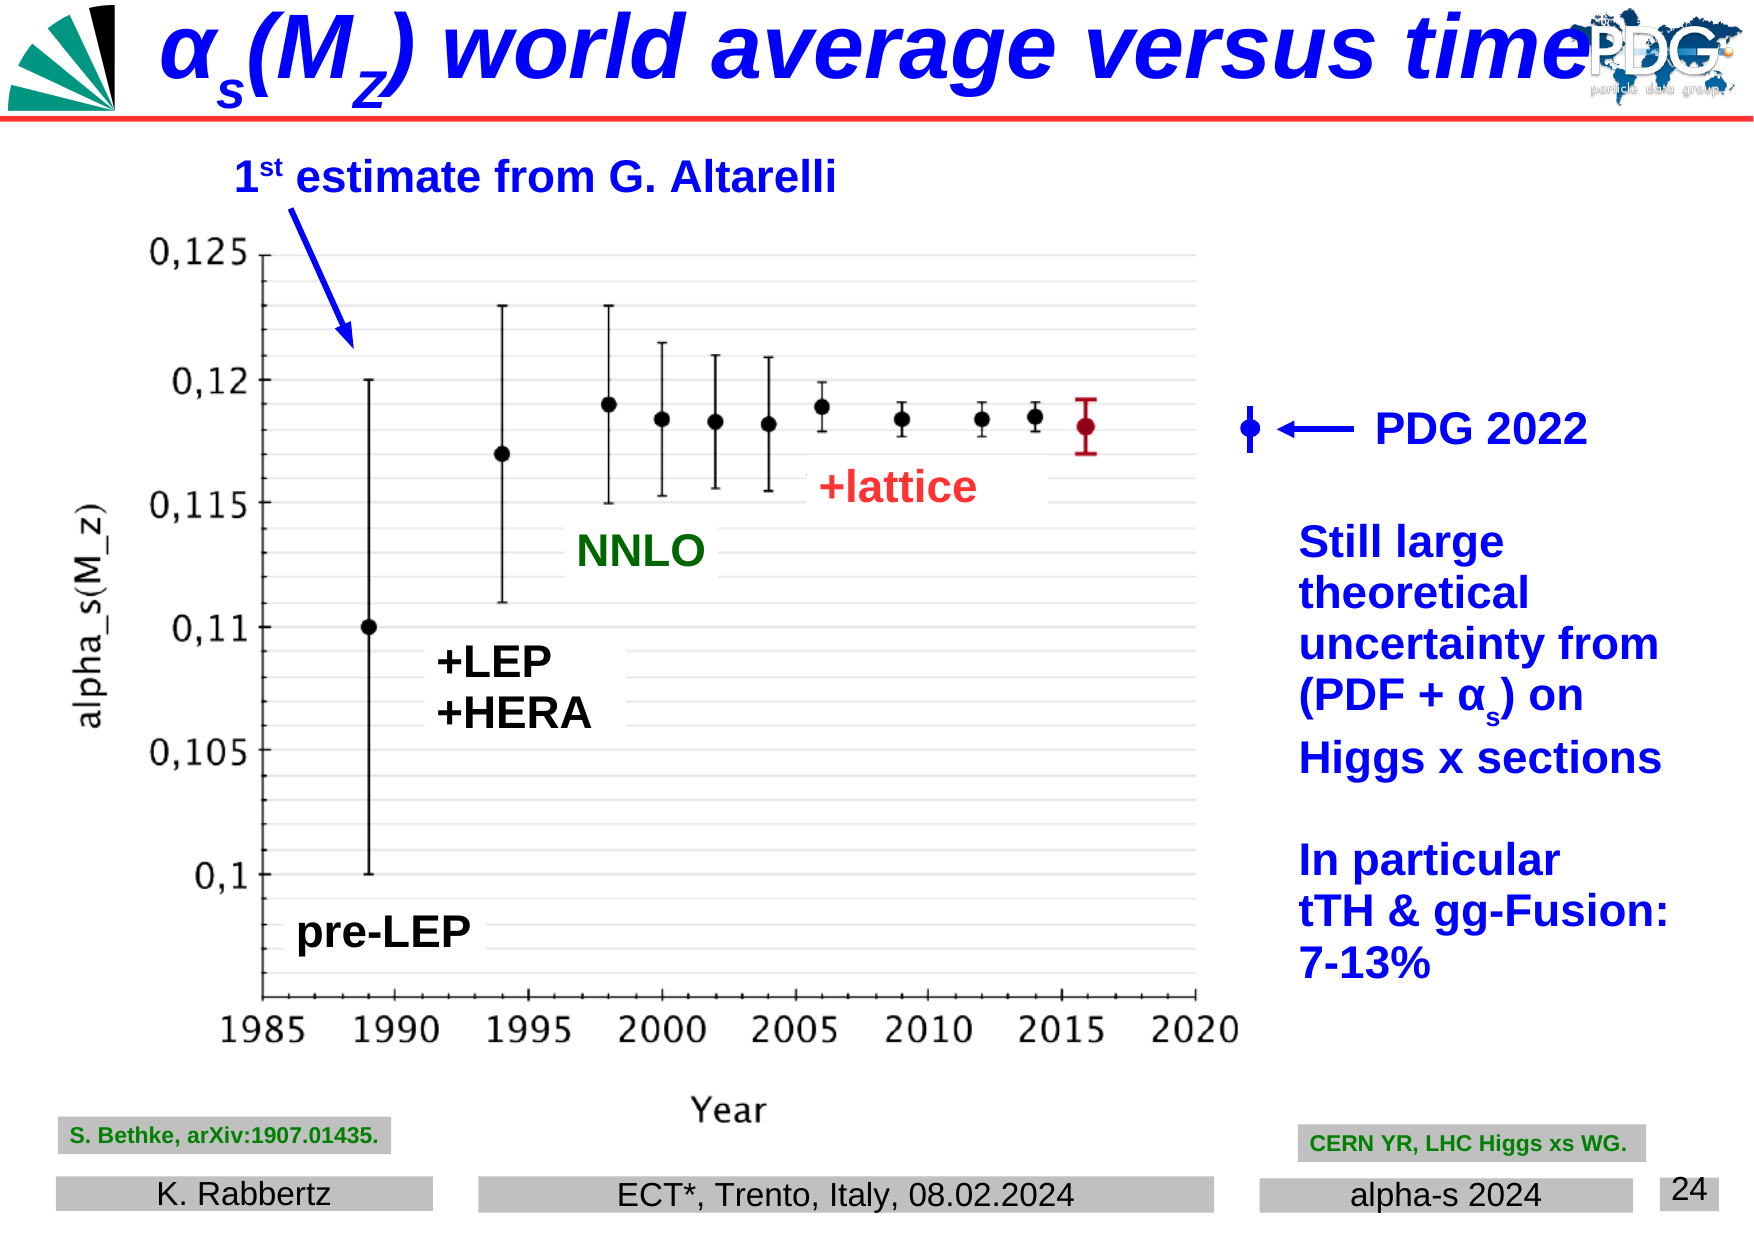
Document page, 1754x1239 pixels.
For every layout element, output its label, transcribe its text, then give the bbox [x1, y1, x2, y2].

text_box [1243, 422, 1247, 434]
text_box [1253, 422, 1258, 434]
text_box 1st estimate from G. Altarelli [222, 144, 850, 221]
text_box PDG 2022 [1362, 397, 1608, 461]
text_box Still large theoretical uncertainty from (PDF + αs) on Higgs x sections In particular tTH & gg-Fusion: 7-13% [1286, 509, 1705, 994]
picture [8, 5, 115, 112]
text_box +LEP +HERA [424, 630, 626, 745]
picture [1630, 6, 1746, 108]
text_box NNLO [564, 519, 719, 583]
picture [52, 224, 1250, 1143]
text_box +lattice [806, 454, 1049, 518]
text_box S. Bethke, arXiv:1907.01435. [57, 1116, 392, 1155]
text_box pre-LEP [284, 900, 486, 964]
text_box CERN YR, LHC Higgs xs WG. [1297, 1124, 1647, 1162]
title αs(MZ) world average versus time [124, 0, 1630, 121]
